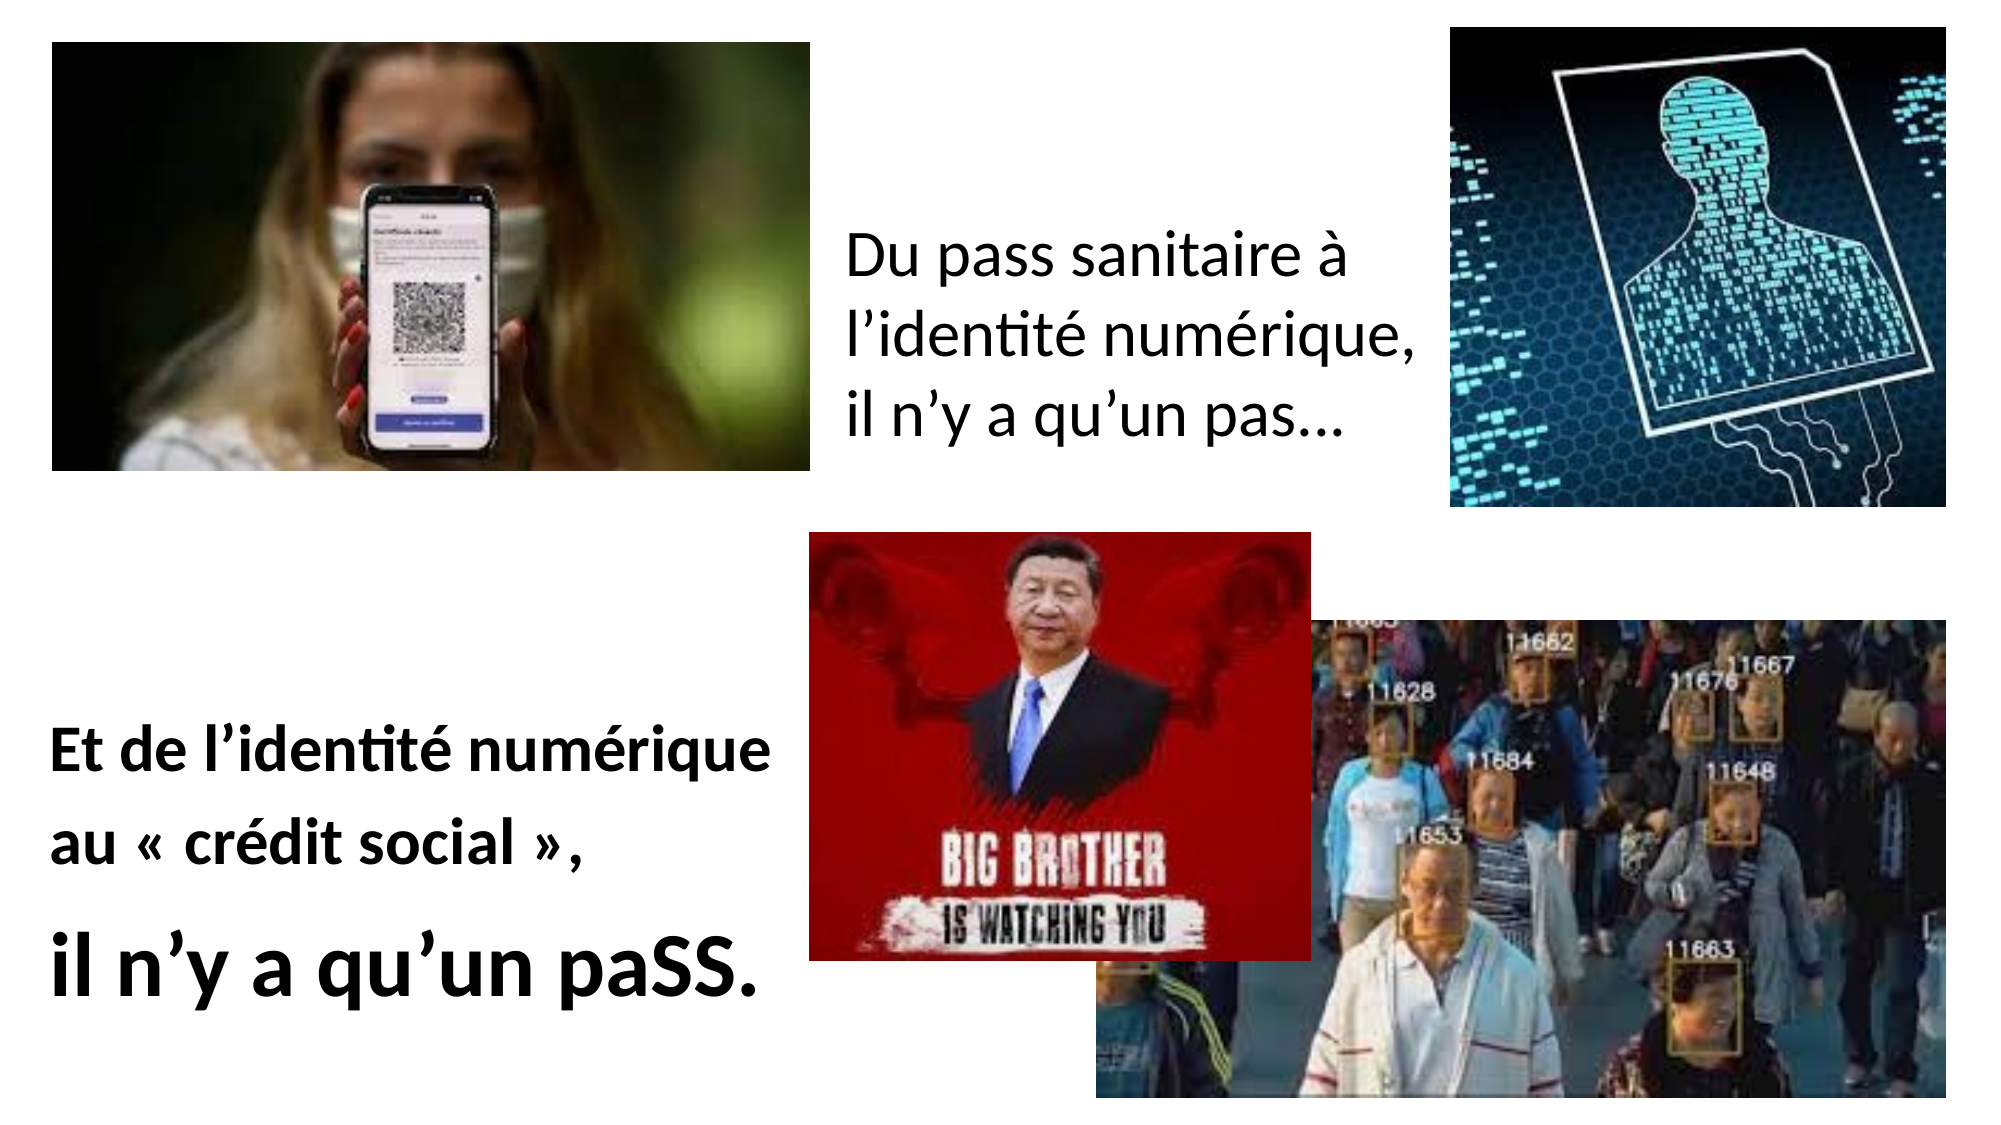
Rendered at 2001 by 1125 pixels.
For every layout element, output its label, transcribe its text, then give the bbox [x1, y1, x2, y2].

picture [809, 532, 1946, 1098]
picture [52, 43, 810, 471]
text_box Du pass sanitaire à l’identité numérique, il n’y a qu’un pas... [830, 202, 1451, 457]
list Et de l’identité numérique au « crédit social », [34, 706, 904, 1012]
picture [1450, 27, 1946, 507]
text_box il n’y a qu’un paSS. [35, 898, 798, 1023]
